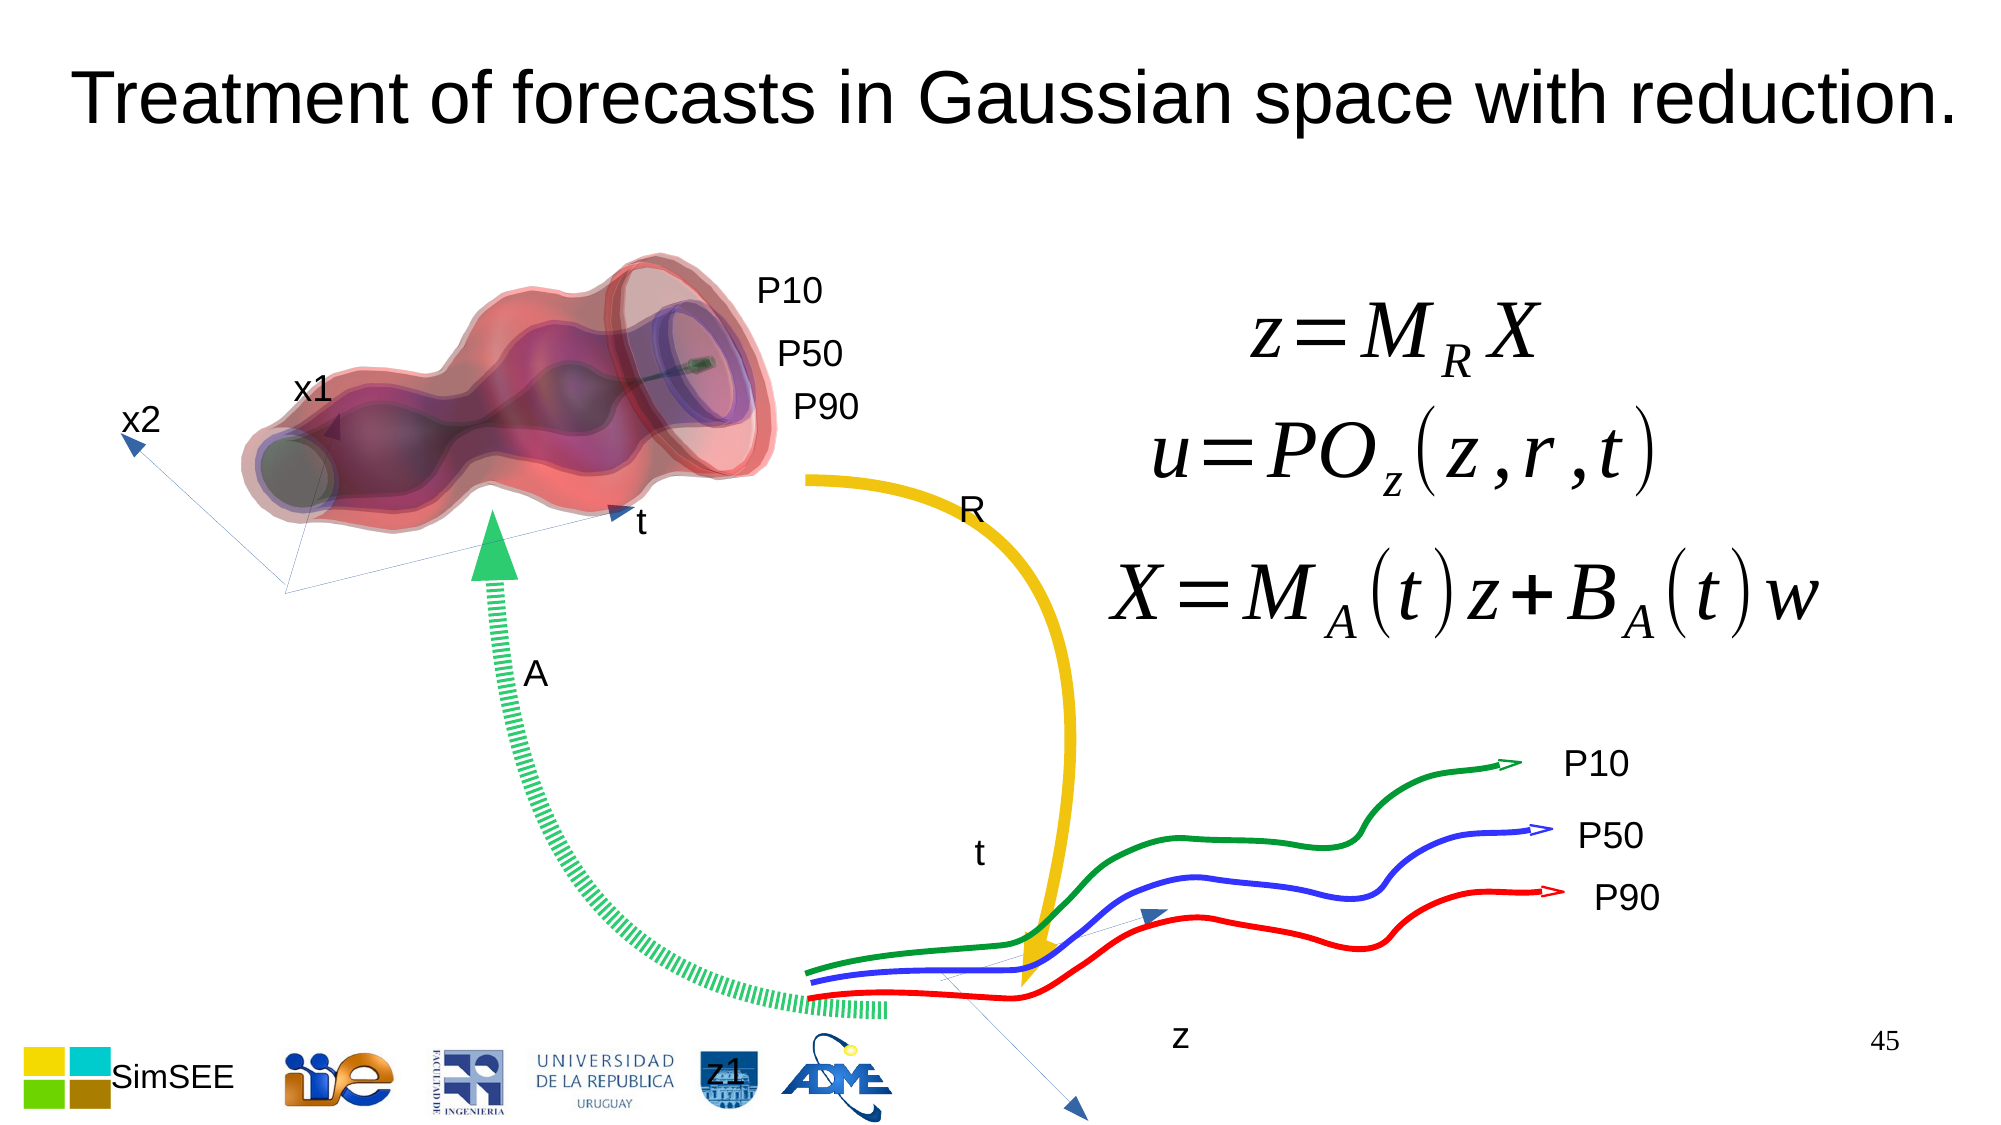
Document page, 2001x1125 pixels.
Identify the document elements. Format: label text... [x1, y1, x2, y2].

text_box t [621, 492, 676, 562]
text_box x1 [278, 359, 371, 429]
picture [21, 1045, 114, 1111]
text_box P50 [762, 325, 925, 394]
chart [1240, 283, 1553, 388]
text_box P10 [1548, 735, 1713, 805]
chart [1144, 401, 1666, 508]
title Treatment of forecasts in Gaussian space with reduction. [57, 17, 1973, 178]
text_box P90 [778, 378, 980, 447]
picture [274, 1044, 763, 1120]
text_box A [508, 645, 564, 714]
text_box P10 [741, 262, 899, 332]
text_box z1 [691, 1043, 780, 1112]
text_box P90 [1579, 869, 1738, 938]
text_box x2 [106, 390, 199, 460]
text_box t [959, 824, 1014, 893]
text_box R [944, 480, 975, 550]
text_box z [1156, 1006, 1217, 1076]
picture [781, 1033, 896, 1124]
chart [1098, 543, 1830, 650]
text_box P50 [1562, 806, 1732, 876]
